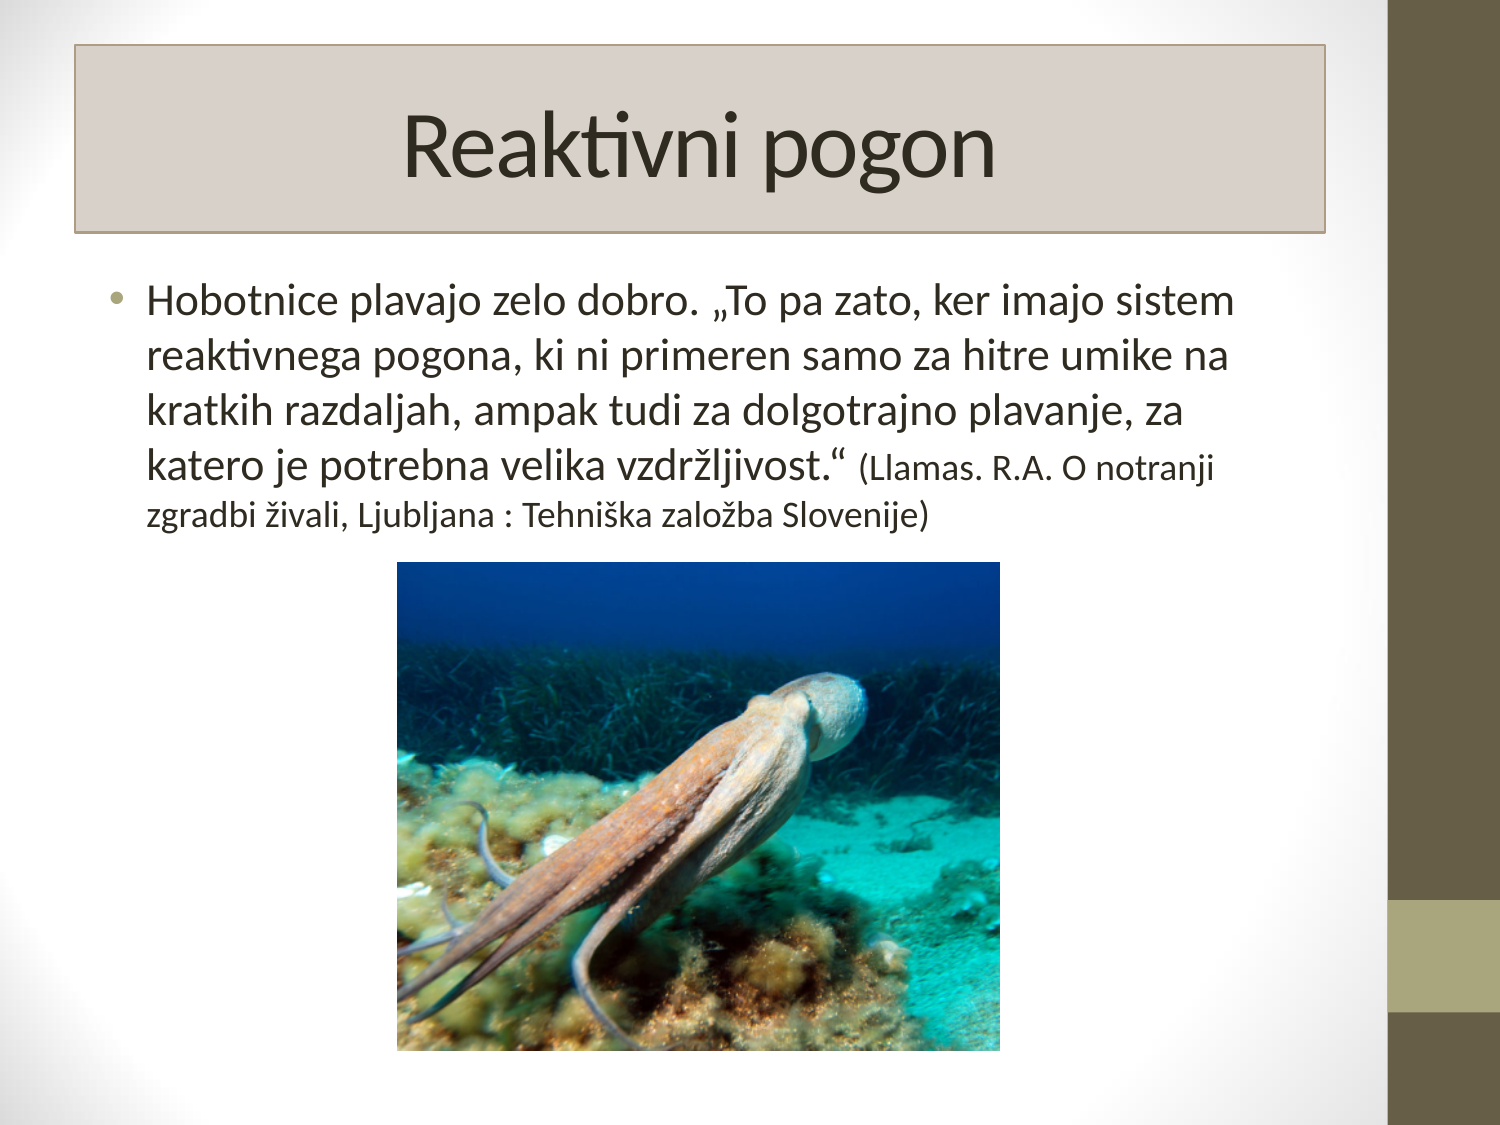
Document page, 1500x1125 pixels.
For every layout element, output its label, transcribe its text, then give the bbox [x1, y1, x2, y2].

picture [0, 0, 1387, 1125]
list Hobotnice plavajo zelo dobro. „To pa zato, ker imajo sistem reaktivnega pogona, ki ni primeren samo za hitre umike na kratkih razdaljah, ampak tudi za dolgotrajno plavanje, za katero je potrebna velika vzdržljivost.“ (Llamas. R.A. O notranji zgradbi živali, Ljubljana : Tehniška založba Slovenije) [75, 262, 1325, 1050]
title Reaktivni pogon [75, 45, 1325, 233]
